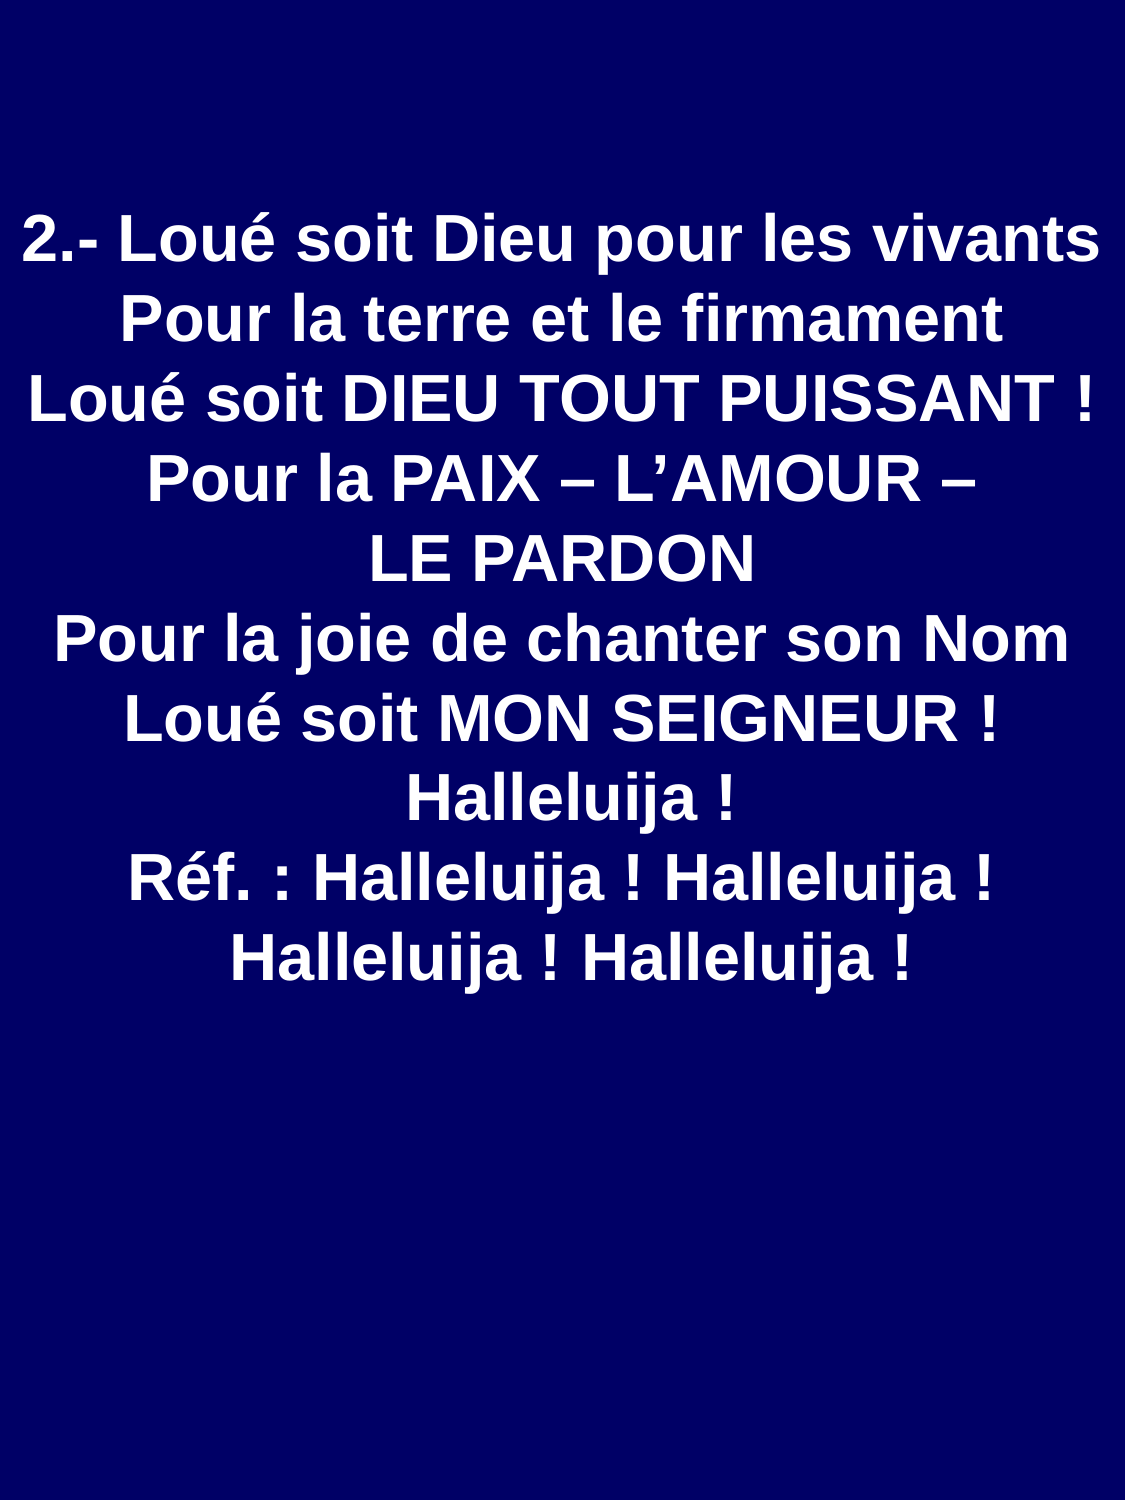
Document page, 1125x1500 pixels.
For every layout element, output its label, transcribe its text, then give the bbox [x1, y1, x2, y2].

text_box 2.- Loué soit Dieu pour les vivants Pour la terre et le firmament Loué soit DIEU TOUT PUISSANT ! Pour la PAIX – L’AMOUR – LE PARDON Pour la joie de chanter son Nom Loué soit MON SEIGNEUR ! Halleluija ! Réf. : Halleluija ! Halleluija ! Halleluija ! Halleluija ! [0, 47, 1125, 1062]
